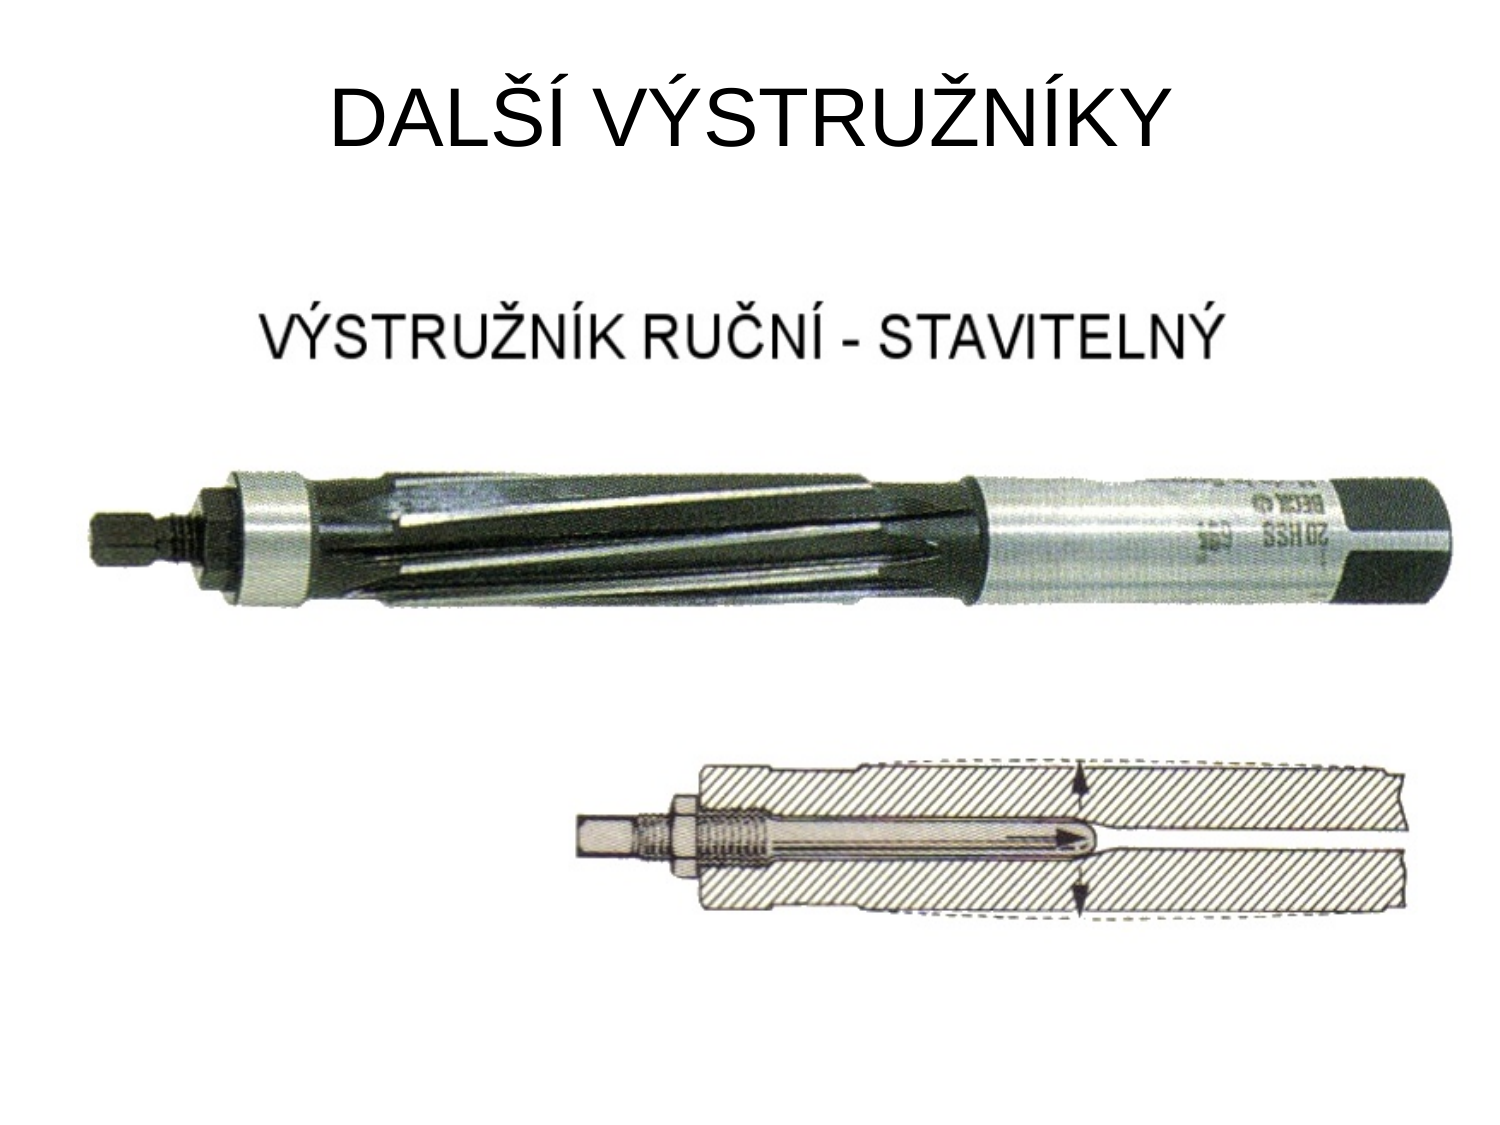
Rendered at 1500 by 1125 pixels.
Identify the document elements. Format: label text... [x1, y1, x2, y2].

title DALŠÍ VÝSTRUŽNÍKY [76, 19, 1427, 207]
picture [76, 278, 1471, 958]
